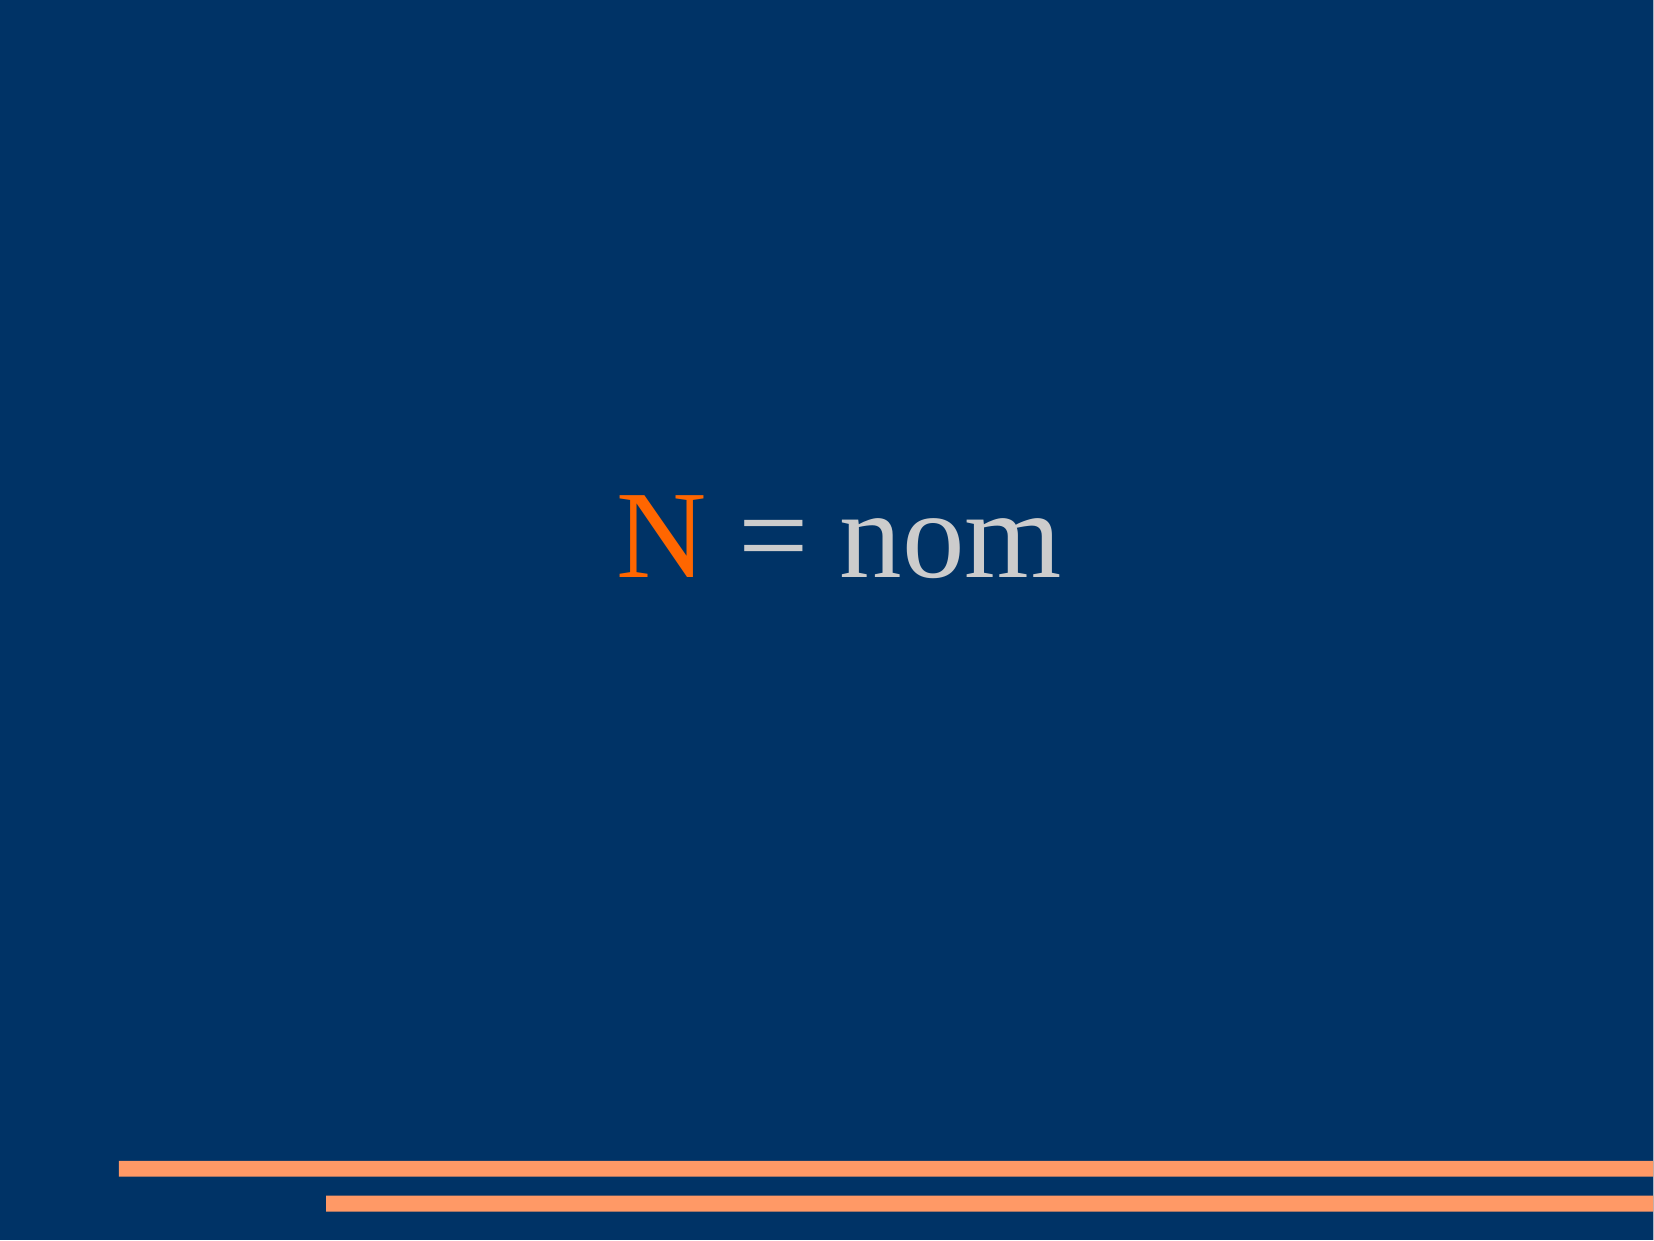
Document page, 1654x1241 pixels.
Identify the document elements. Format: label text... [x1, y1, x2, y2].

subtitle N = nom [120, 129, 1560, 940]
